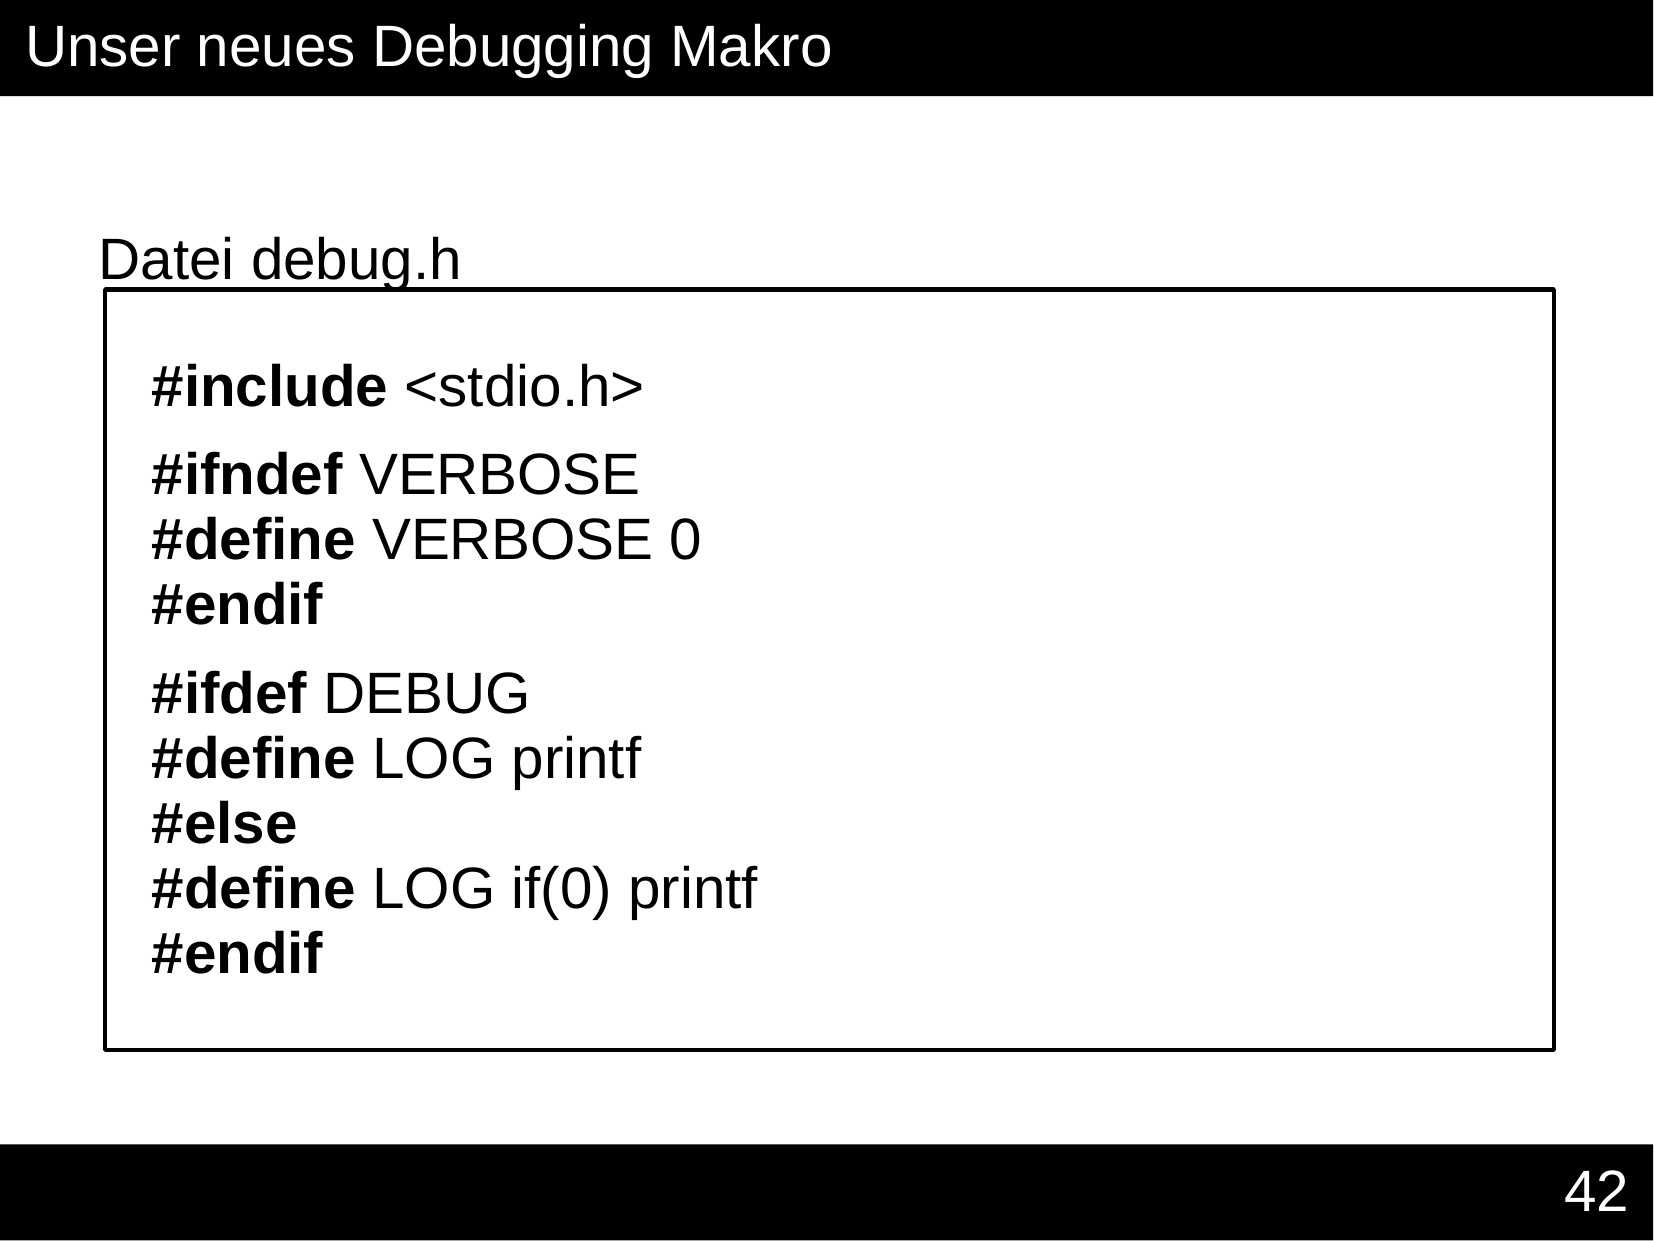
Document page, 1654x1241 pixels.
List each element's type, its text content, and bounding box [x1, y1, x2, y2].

text_box Datei debug.h [83, 187, 478, 384]
text_box Unser neues Debugging Makro [10, 6, 959, 94]
text_box #include <stdio.h> #ifndef VERBOSE #define VERBOSE 0 #endif #ifdef DEBUG #define LOG printf #else #define LOG if(0) printf #endif [105, 289, 1555, 1050]
